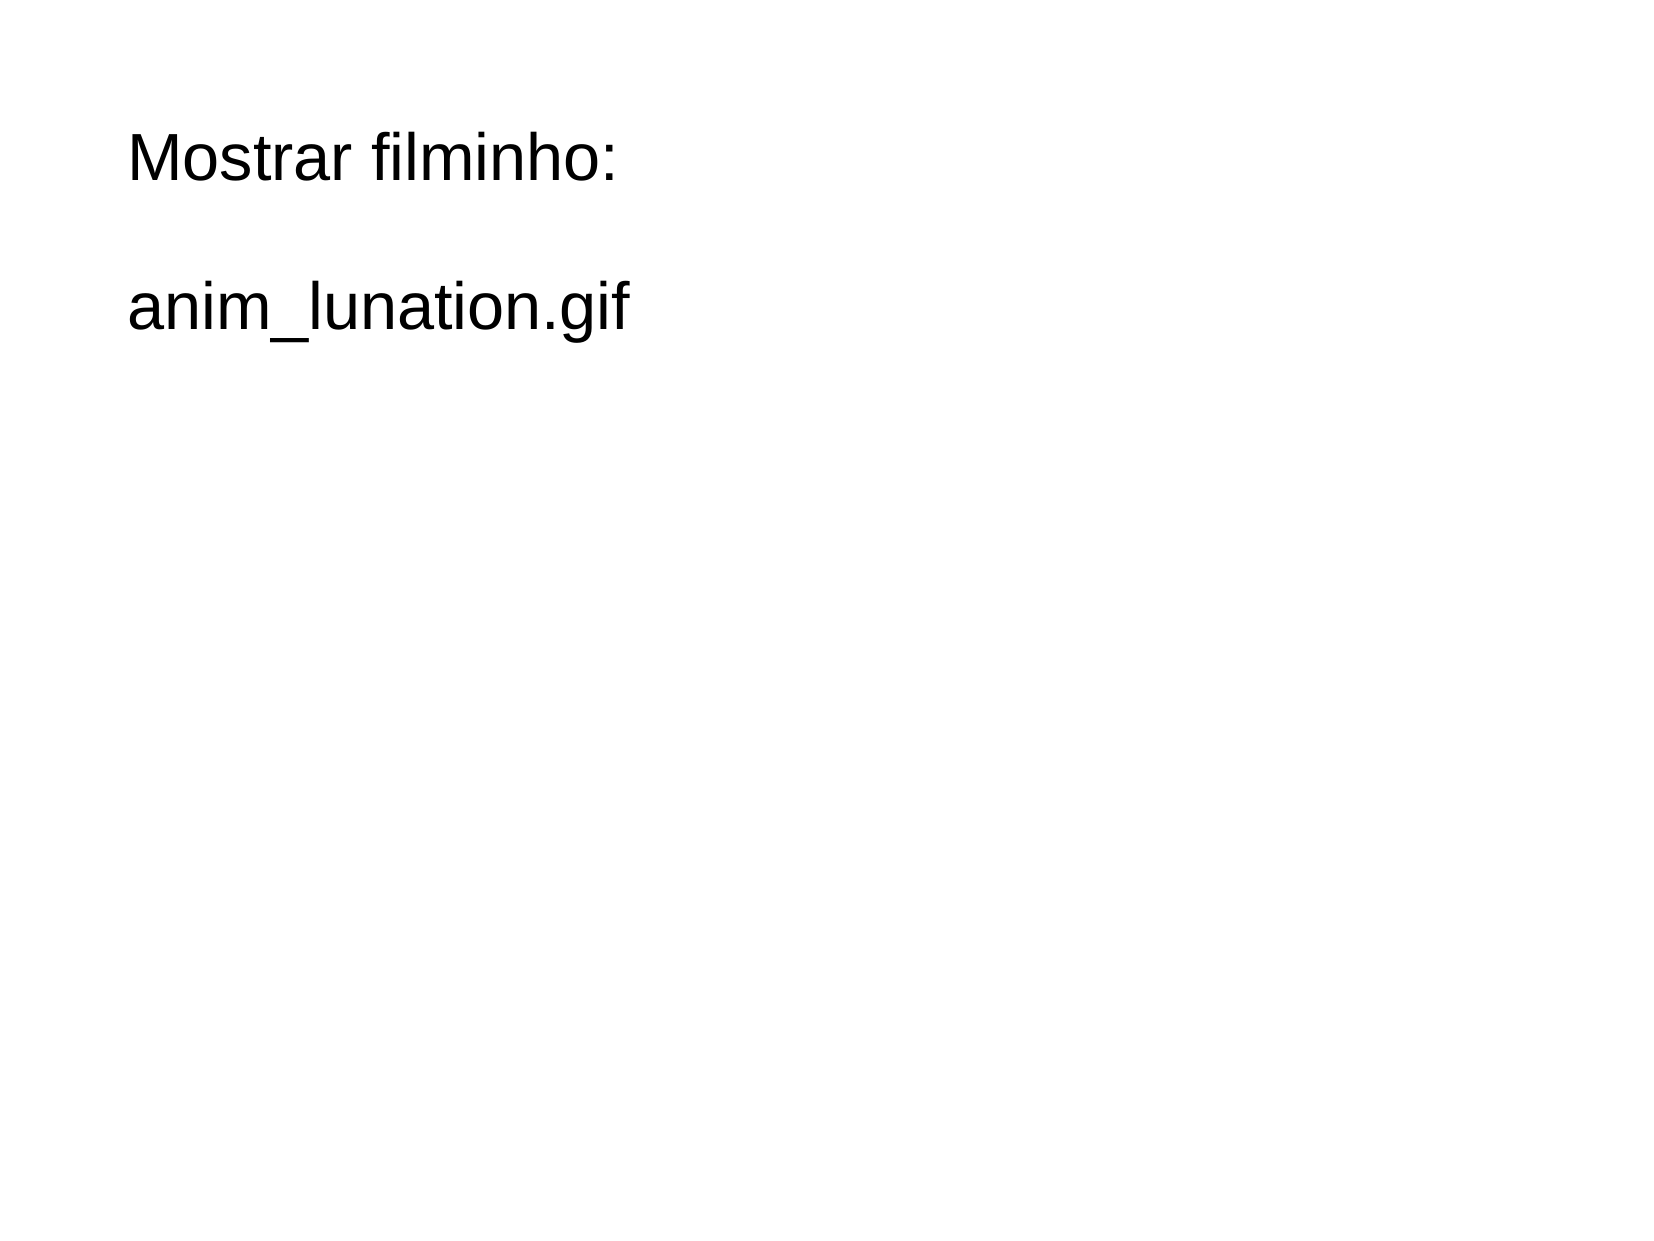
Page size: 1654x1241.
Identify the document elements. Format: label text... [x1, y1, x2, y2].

text_box Mostrar filminho: anim_lunation.gif [112, 112, 648, 352]
